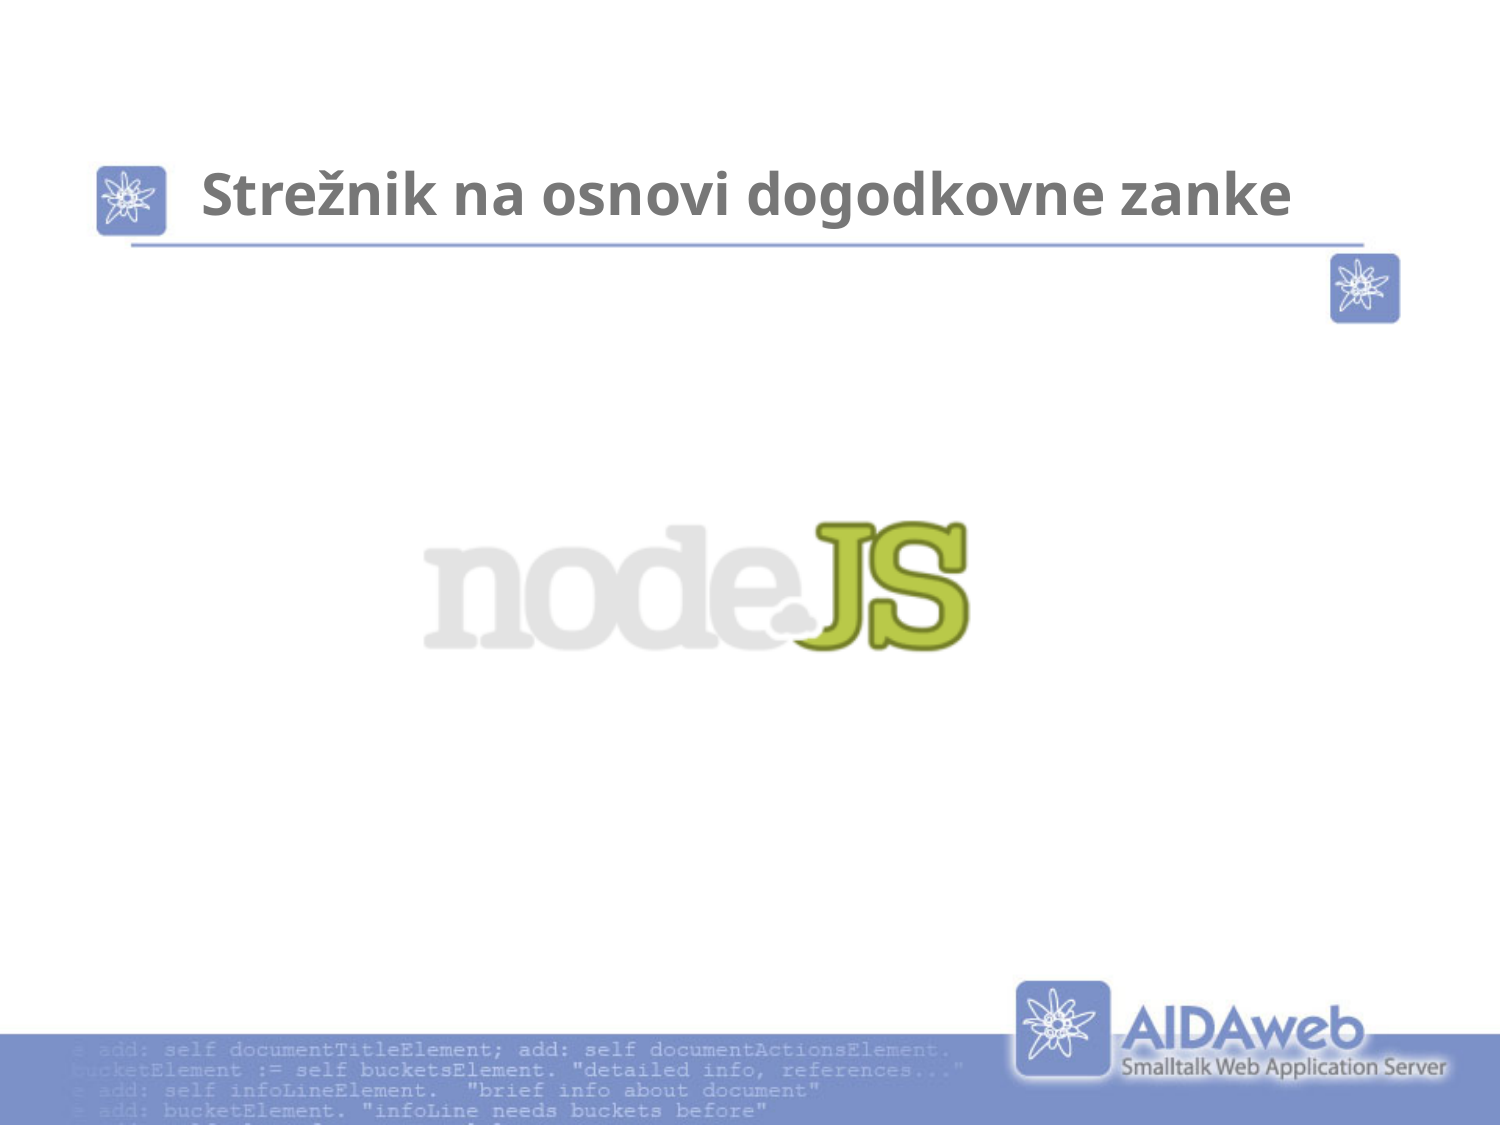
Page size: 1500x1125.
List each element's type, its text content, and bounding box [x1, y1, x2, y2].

picture [0, 0, 1500, 1125]
title Strežnik na osnovi dogodkovne zanke [181, 66, 1364, 244]
